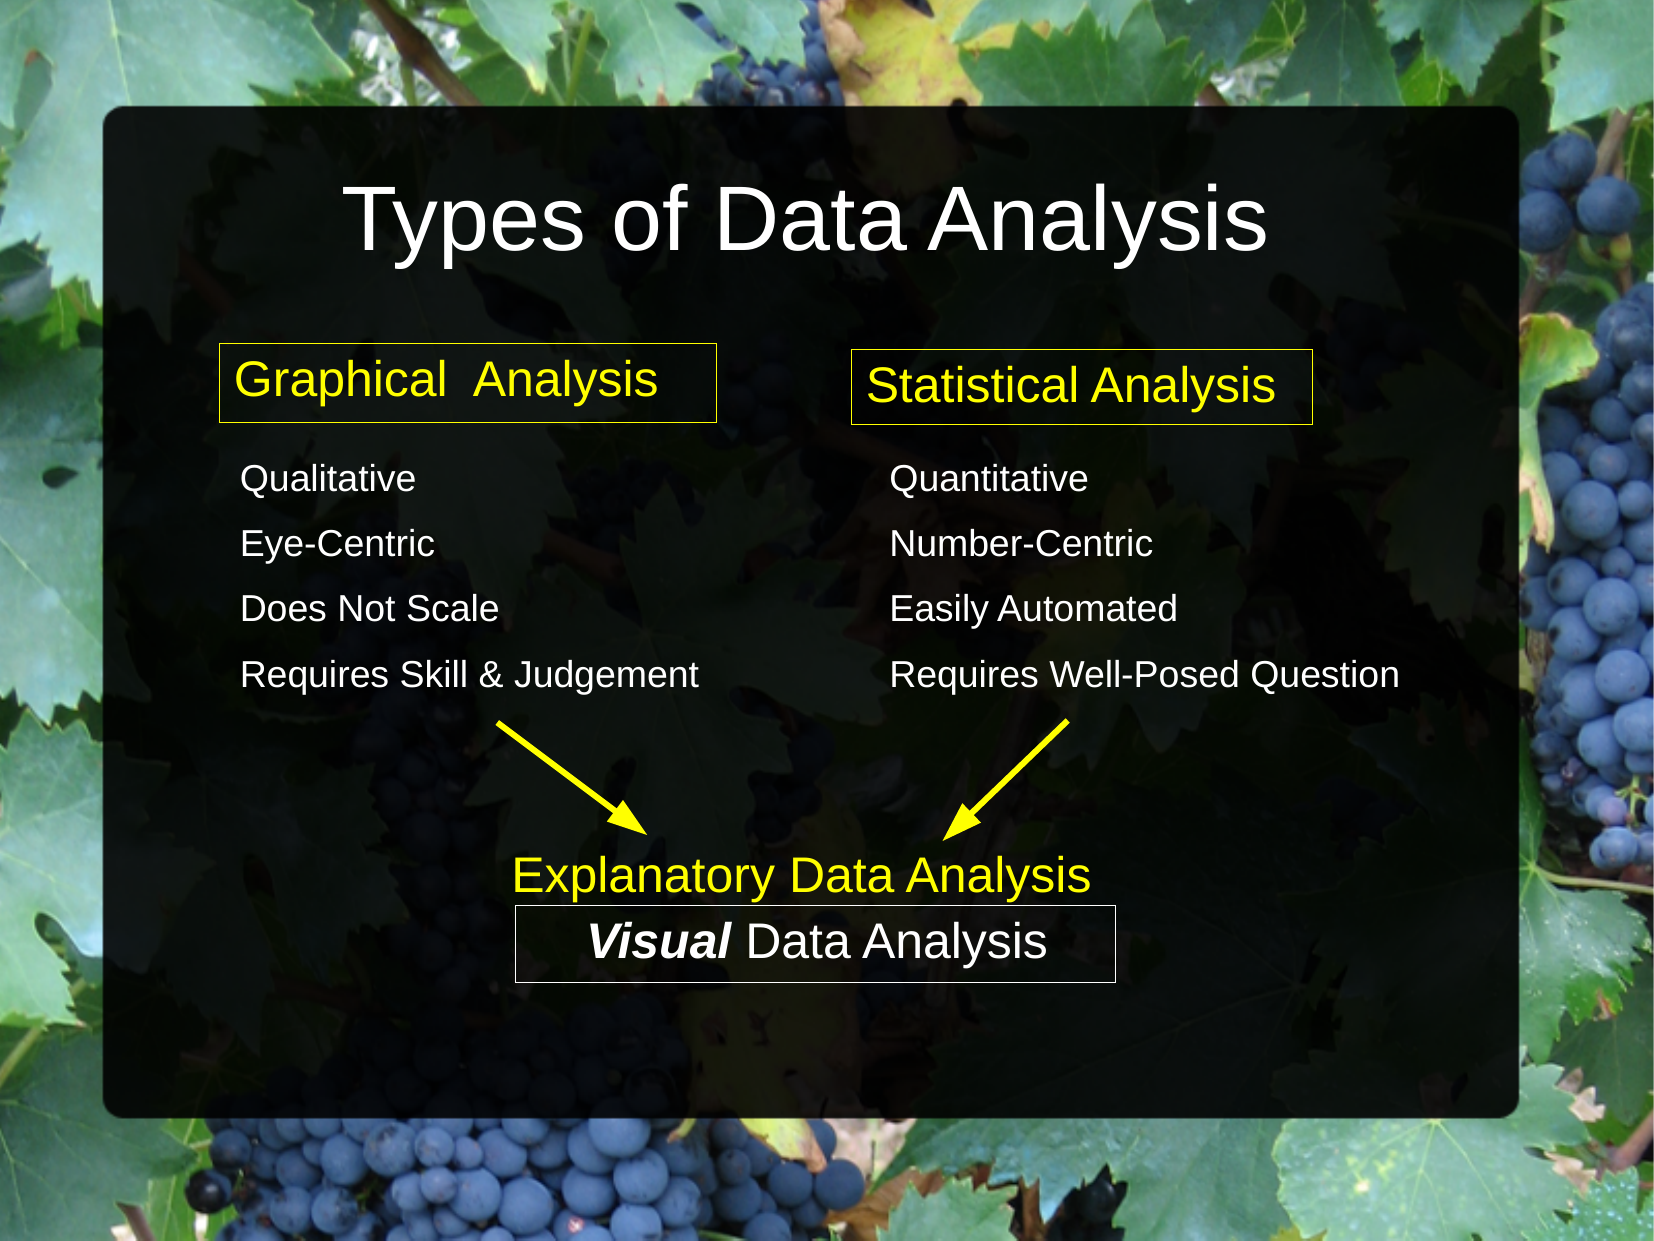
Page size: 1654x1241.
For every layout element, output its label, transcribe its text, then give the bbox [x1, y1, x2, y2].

text_box Quantitative Number-Centric Easily Automated Requires Well-Posed Question [874, 450, 1437, 703]
text_box Qualitative Eye-Centric Does Not Scale Requires Skill & Judgement [225, 450, 751, 703]
text_box Visual Data Analysis [515, 917, 1116, 983]
picture [0, 0, 1654, 1241]
text_box Explanatory Data Analysis [496, 839, 1135, 917]
text_box Graphical Analysis [219, 343, 717, 423]
title Types of Data Analysis [112, 167, 1501, 271]
text_box Statistical Analysis [851, 349, 1313, 425]
